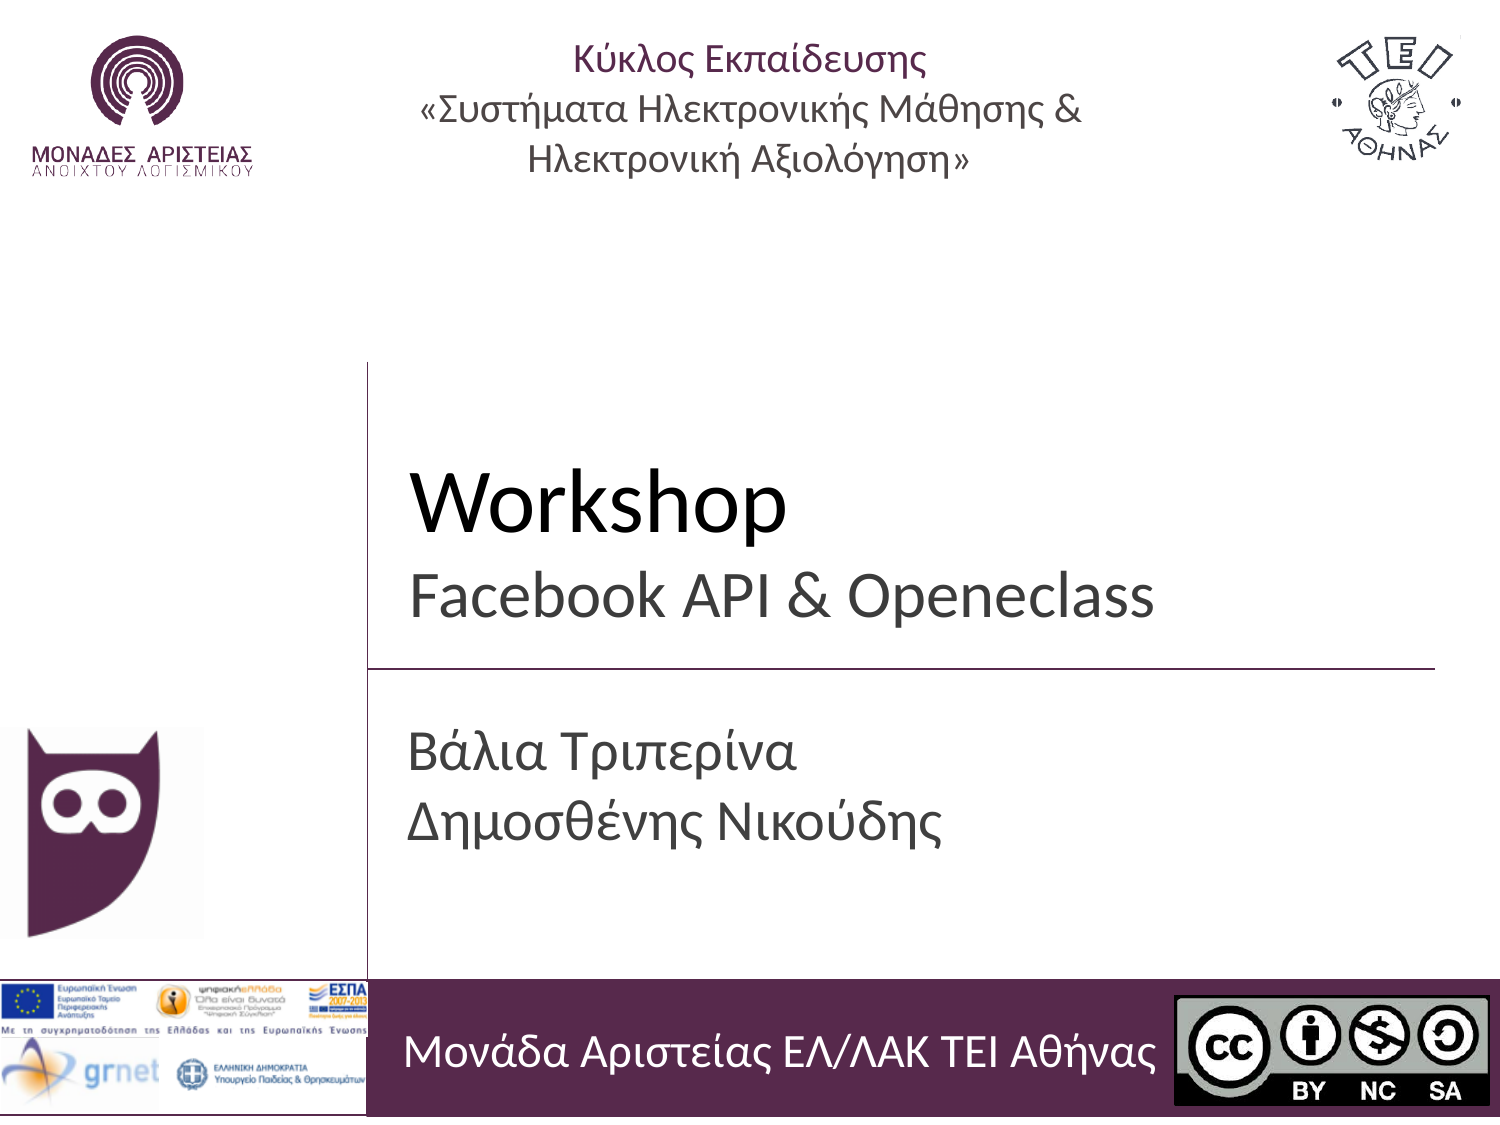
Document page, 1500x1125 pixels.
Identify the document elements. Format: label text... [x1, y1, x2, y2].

picture [175, 1057, 366, 1092]
title Workshop Facebook API & Openeclass [394, 338, 1457, 639]
picture [1174, 995, 1490, 1106]
picture [1331, 35, 1461, 167]
text_box Βάλια Τριπερίνα Δημοσθένης Νικούδης [392, 704, 1455, 963]
subtitle Μονάδα Αριστείας ΕΛ/ΛΑΚ ΤΕΙ Αθήνας [387, 992, 1488, 1105]
text_box Κύκλος Εκπαίδευσης «Συστήματα Ηλεκτρονικής Μάθησης & Ηλεκτρονική Αξιολόγηση» [280, 22, 1220, 190]
picture [0, 727, 204, 939]
picture [0, 982, 368, 1113]
picture [31, 36, 253, 177]
